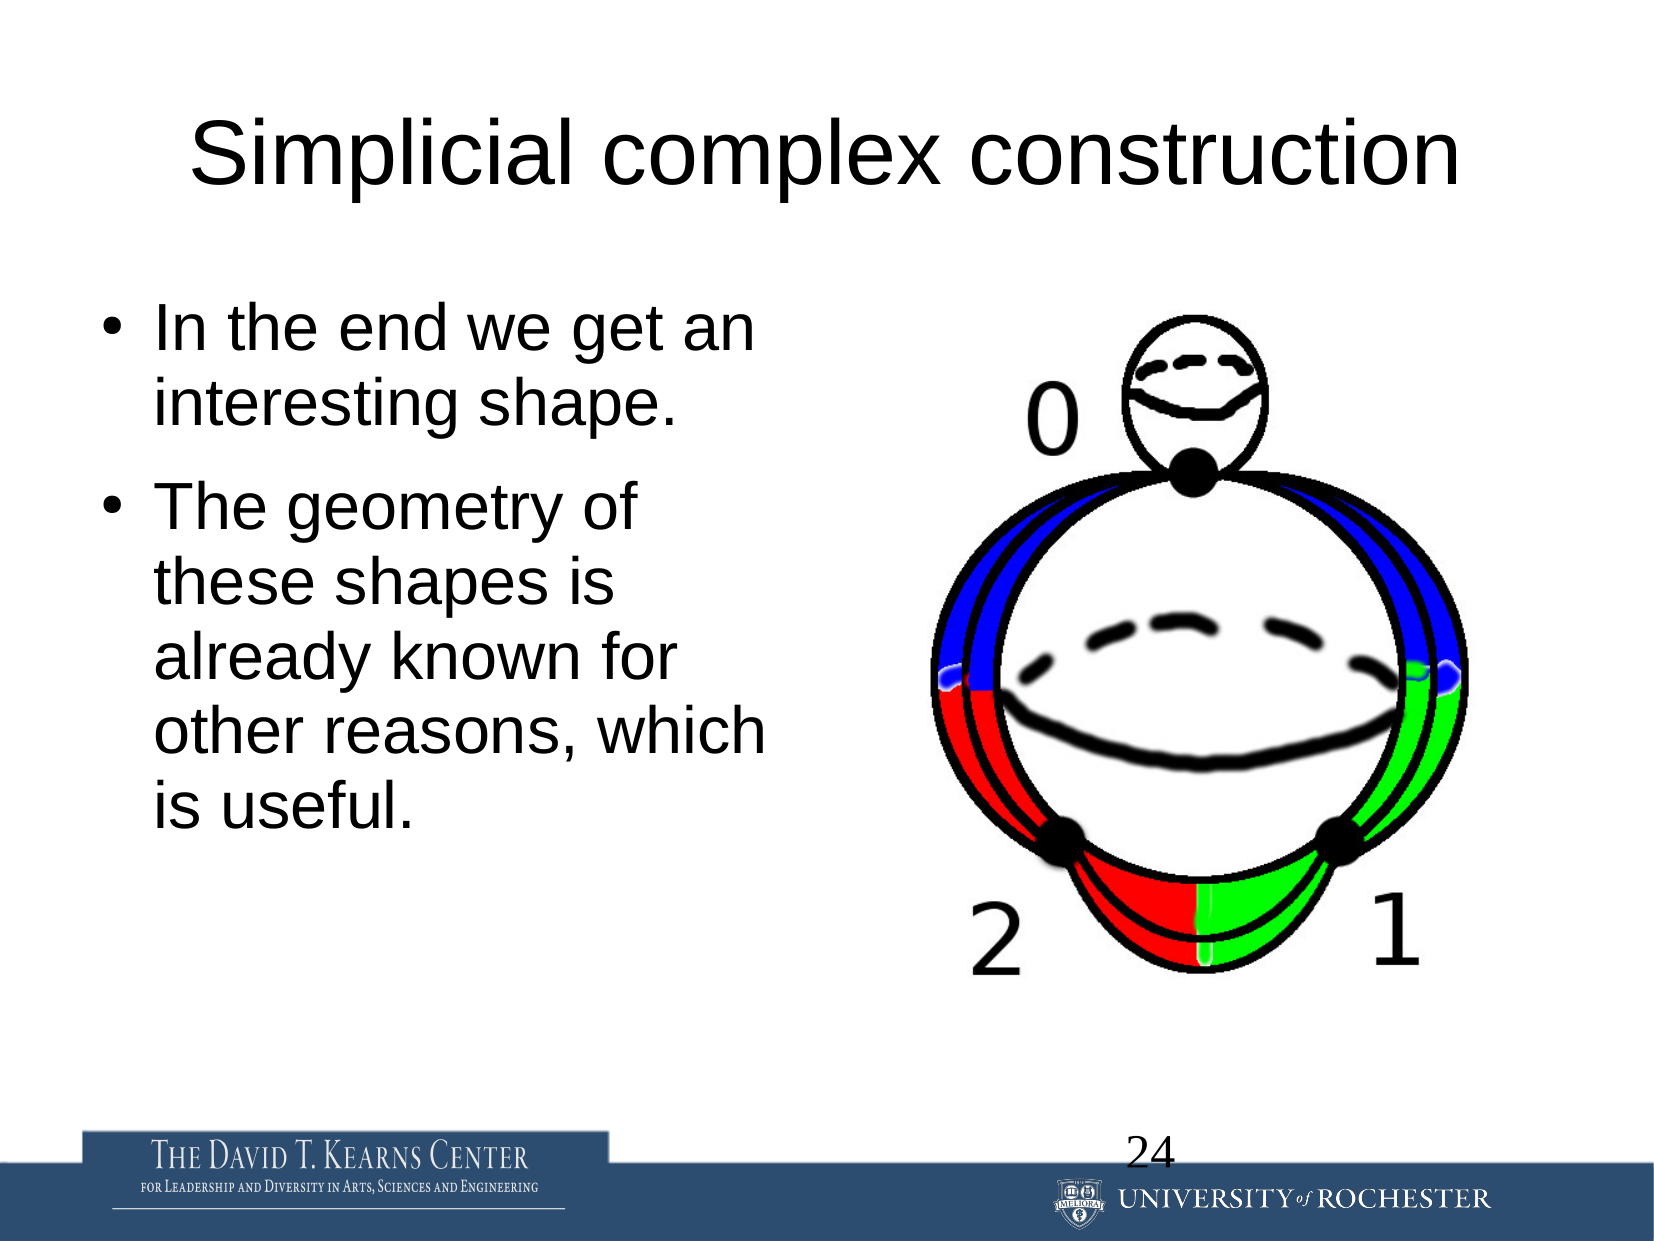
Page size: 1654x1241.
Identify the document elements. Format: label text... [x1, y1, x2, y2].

list In the end we get an interesting shape. The geometry of these shapes is already known for other reasons, which is useful. [82, 290, 809, 1010]
picture [1154, 1142, 1166, 1158]
title Simplicial complex construction [82, 49, 1571, 257]
picture [1053, 1178, 1492, 1230]
picture [0, 0, 1654, 1241]
